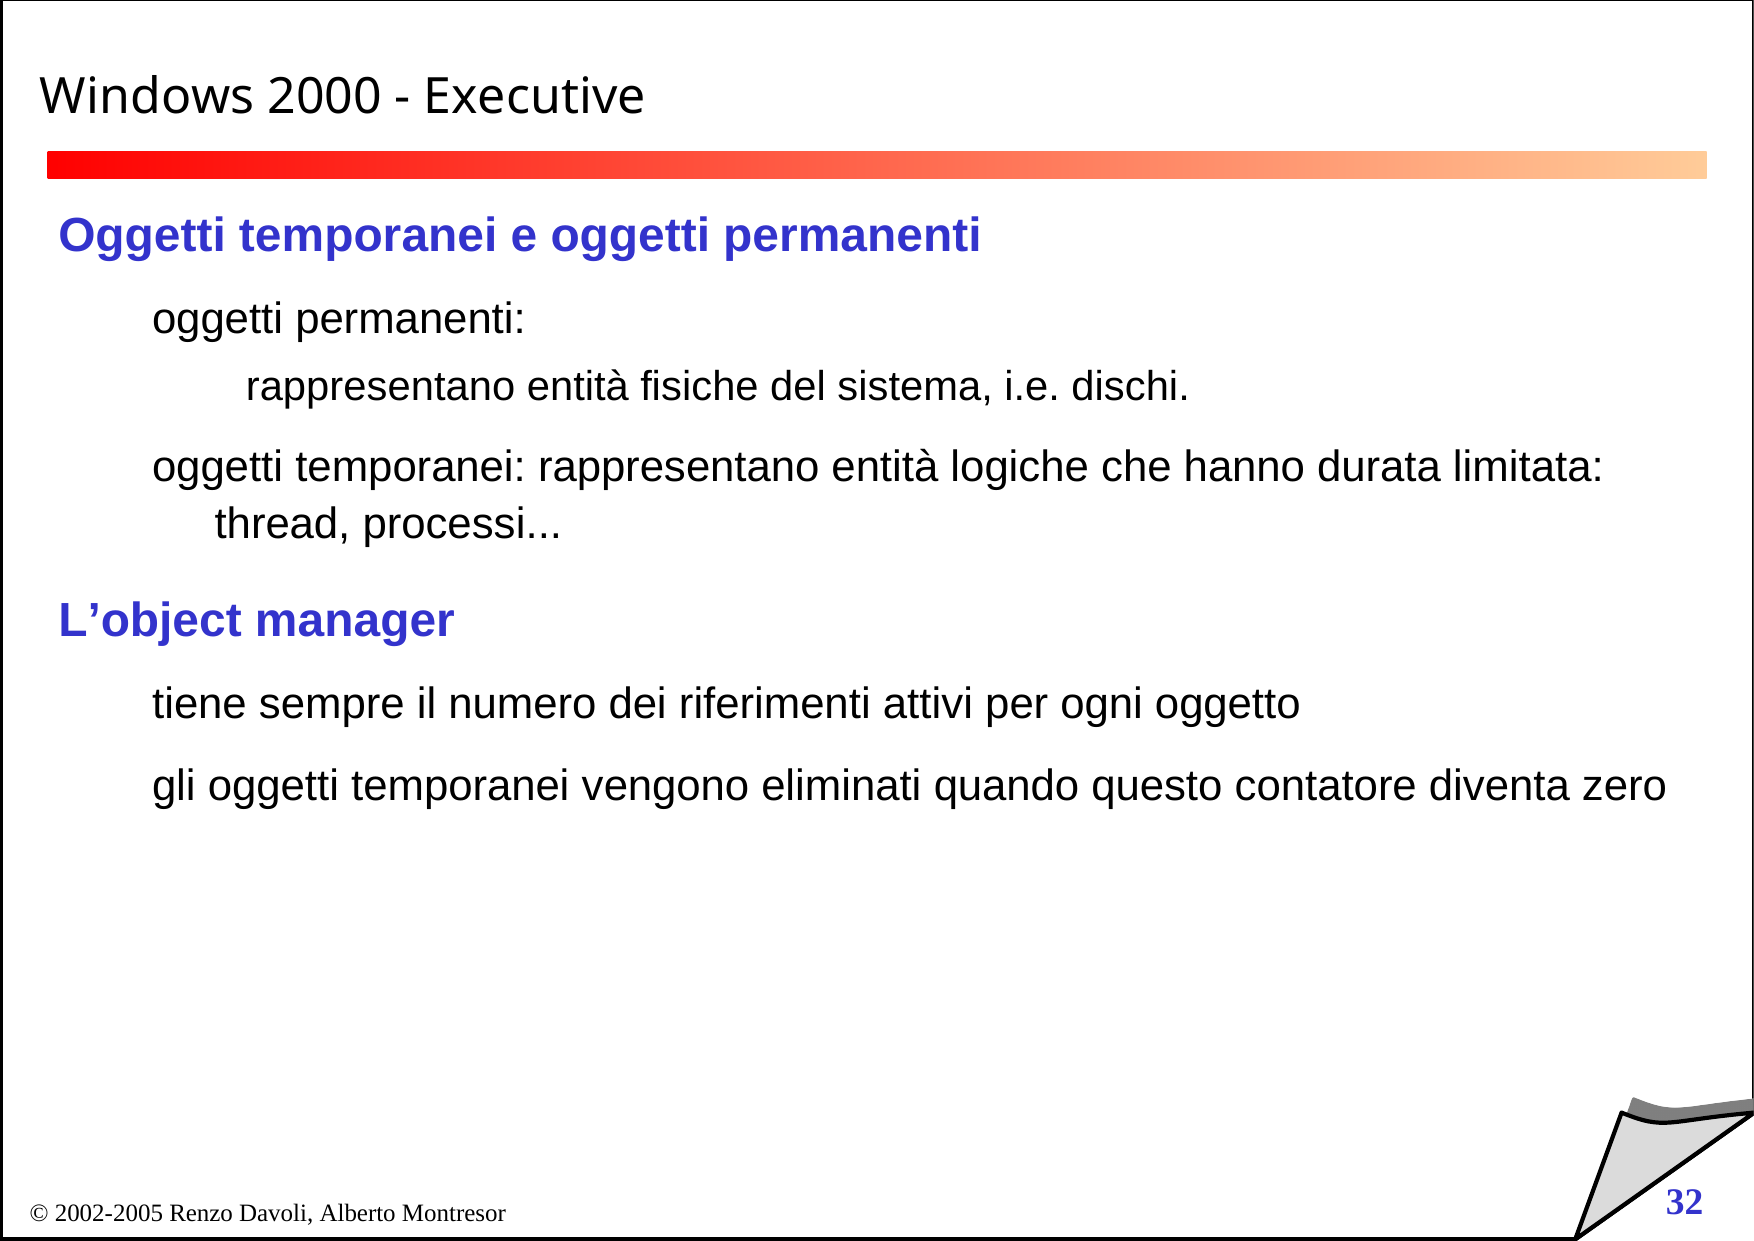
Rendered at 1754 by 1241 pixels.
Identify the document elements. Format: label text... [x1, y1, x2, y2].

title Windows 2000 - Executive [40, 49, 1713, 144]
list Oggetti temporanei e oggetti permanenti oggetti permanenti: rappresentano entità fisiche del sistema, i.e. dischi. oggetti temporanei: rappresentano entità logiche che hanno durata limitata: thread, processi... L’object manager tiene sempre il numero dei riferimenti attivi per ogni oggetto gli oggetti temporanei vengono eliminati quando questo contatore diventa zero [58, 206, 1695, 936]
